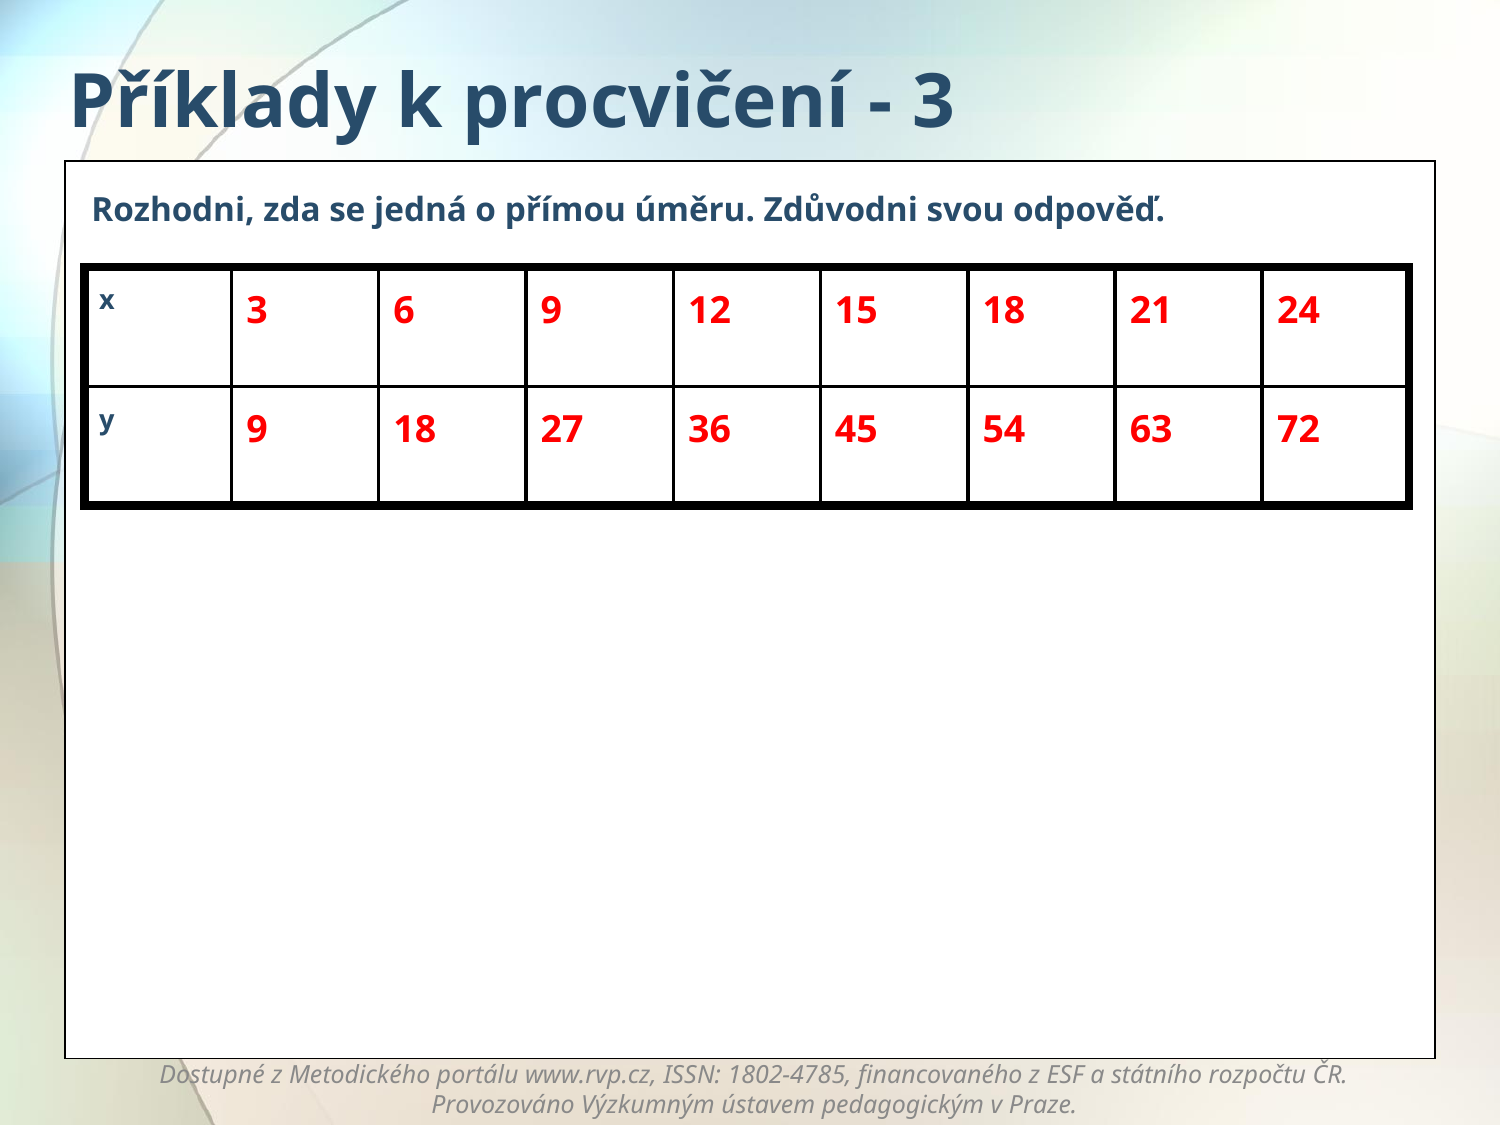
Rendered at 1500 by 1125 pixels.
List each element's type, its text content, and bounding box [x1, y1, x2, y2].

table_cell 27 [528, 388, 672, 501]
text_box Rozhodni, zda se jedná o přímou úměru. Zdůvodni svou odpověď. [76, 160, 1400, 256]
table_header 21 [1117, 271, 1260, 385]
table_header x [89, 271, 230, 385]
table_cell 36 [675, 388, 819, 501]
table_header 3 [233, 271, 377, 385]
table_header 15 [822, 271, 966, 385]
table_header 9 [528, 271, 672, 385]
table_header 18 [970, 271, 1113, 385]
table_cell 72 [1264, 388, 1405, 501]
table_cell 63 [1117, 388, 1260, 501]
table_cell 9 [233, 388, 377, 501]
table_cell 18 [380, 388, 524, 501]
table_header 12 [675, 271, 819, 385]
picture [0, 0, 1500, 1125]
table_header 24 [1264, 271, 1405, 385]
table_cell 54 [970, 388, 1113, 501]
table_header 6 [380, 271, 524, 385]
table_cell 45 [822, 388, 966, 501]
table_cell y [89, 388, 230, 501]
text_box [64, 160, 1436, 1059]
title Příklady k procvičení - 3 [53, 31, 1379, 182]
